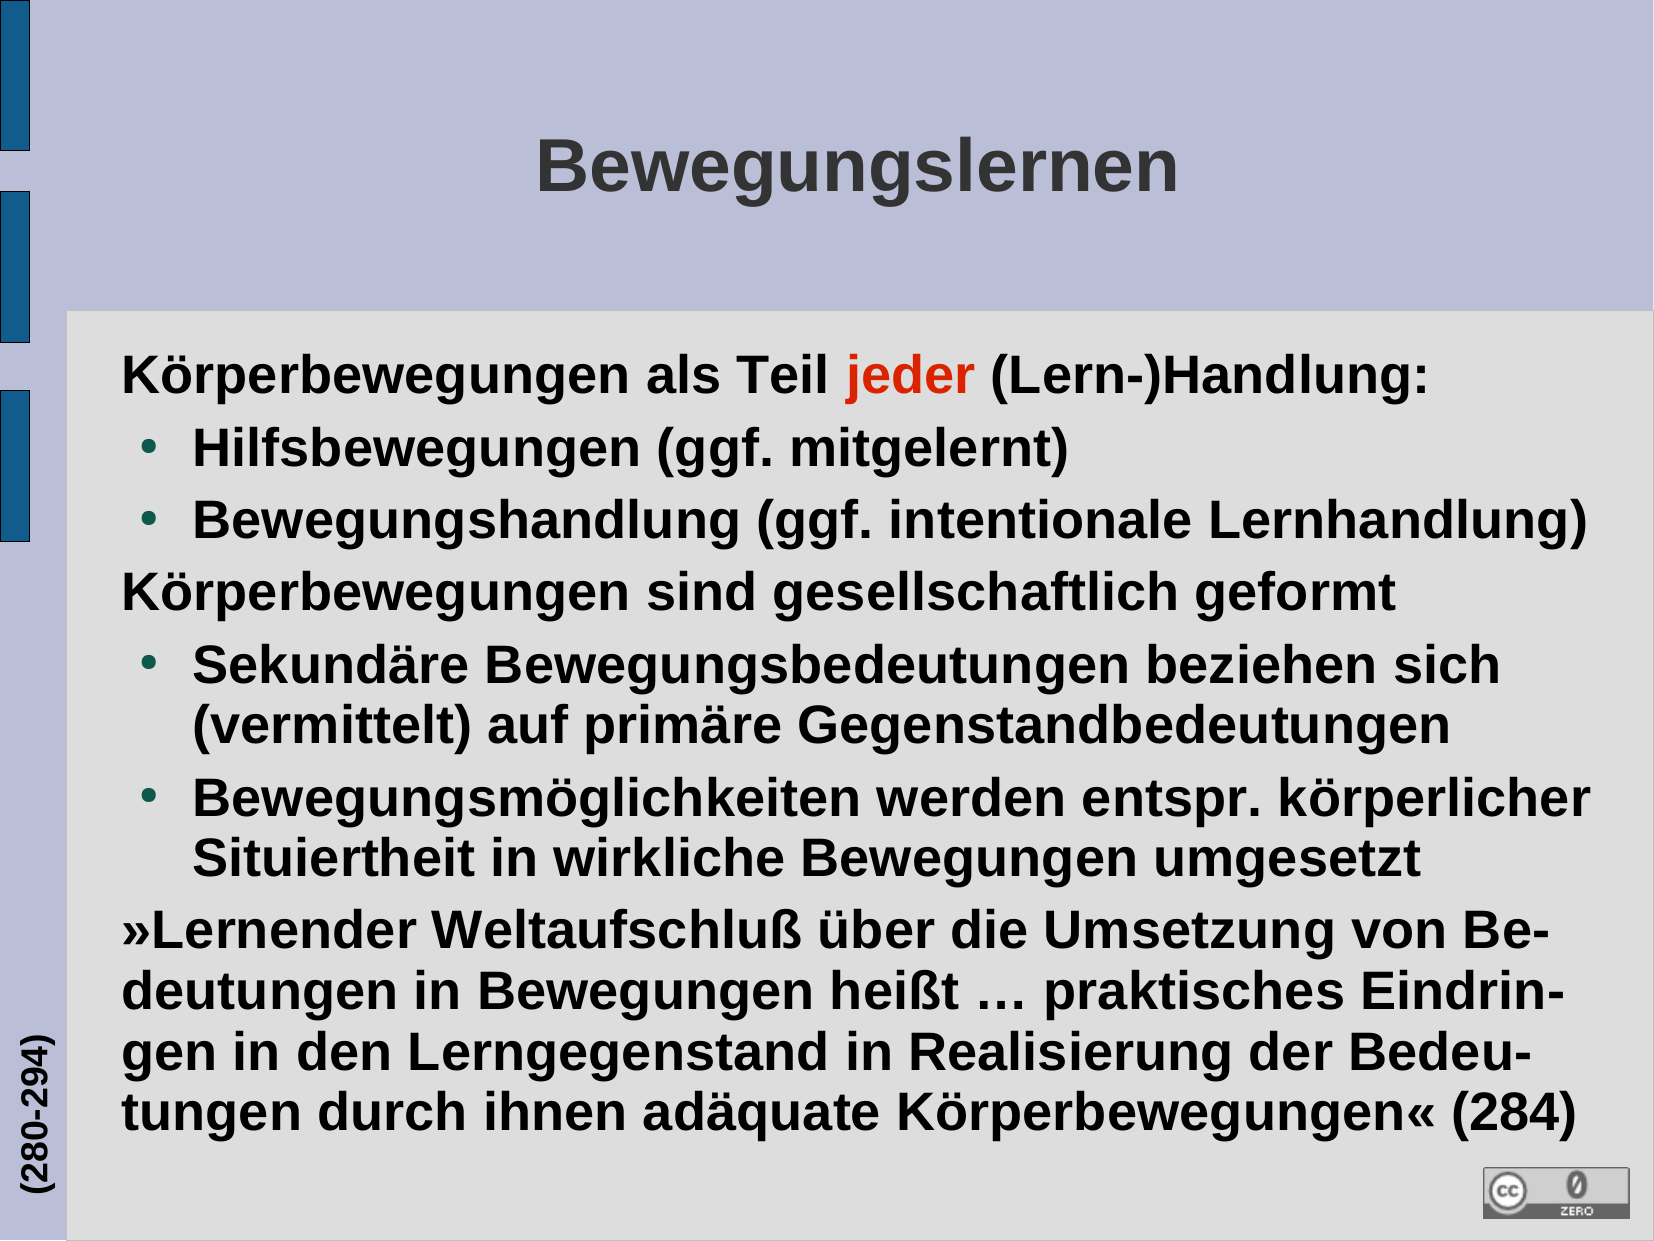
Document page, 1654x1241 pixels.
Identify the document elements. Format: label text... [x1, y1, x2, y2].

list Körperbewegungen als Teil jeder (Lern-)Handlung: Hilfsbewegungen (ggf. mitgelernt) Bewegungshandlung (ggf. intentionale Lernhandlung) Körperbewegungen sind gesellschaftlich geformt Sekundäre Bewegungsbedeutungen beziehen sich (vermittelt) auf primäre Gegenstandbedeutungen Bewegungsmöglichkeiten werden entspr. körperlicher Situiertheit in wirkliche Bewegungen umgesetzt »Lernender Weltaufschluß über die Umsetzung von Be-deutungen in Bewegungen heißt … praktisches Eindrin-gen in den Lerngegenstand in Realisierung der Bedeu-tungen durch ihnen adäquate Körperbewegungen« (284) [121, 344, 1595, 1152]
text_box (280-294) [5, 1019, 63, 1211]
picture [1483, 1167, 1630, 1219]
title Bewegungslernen [121, 61, 1595, 269]
